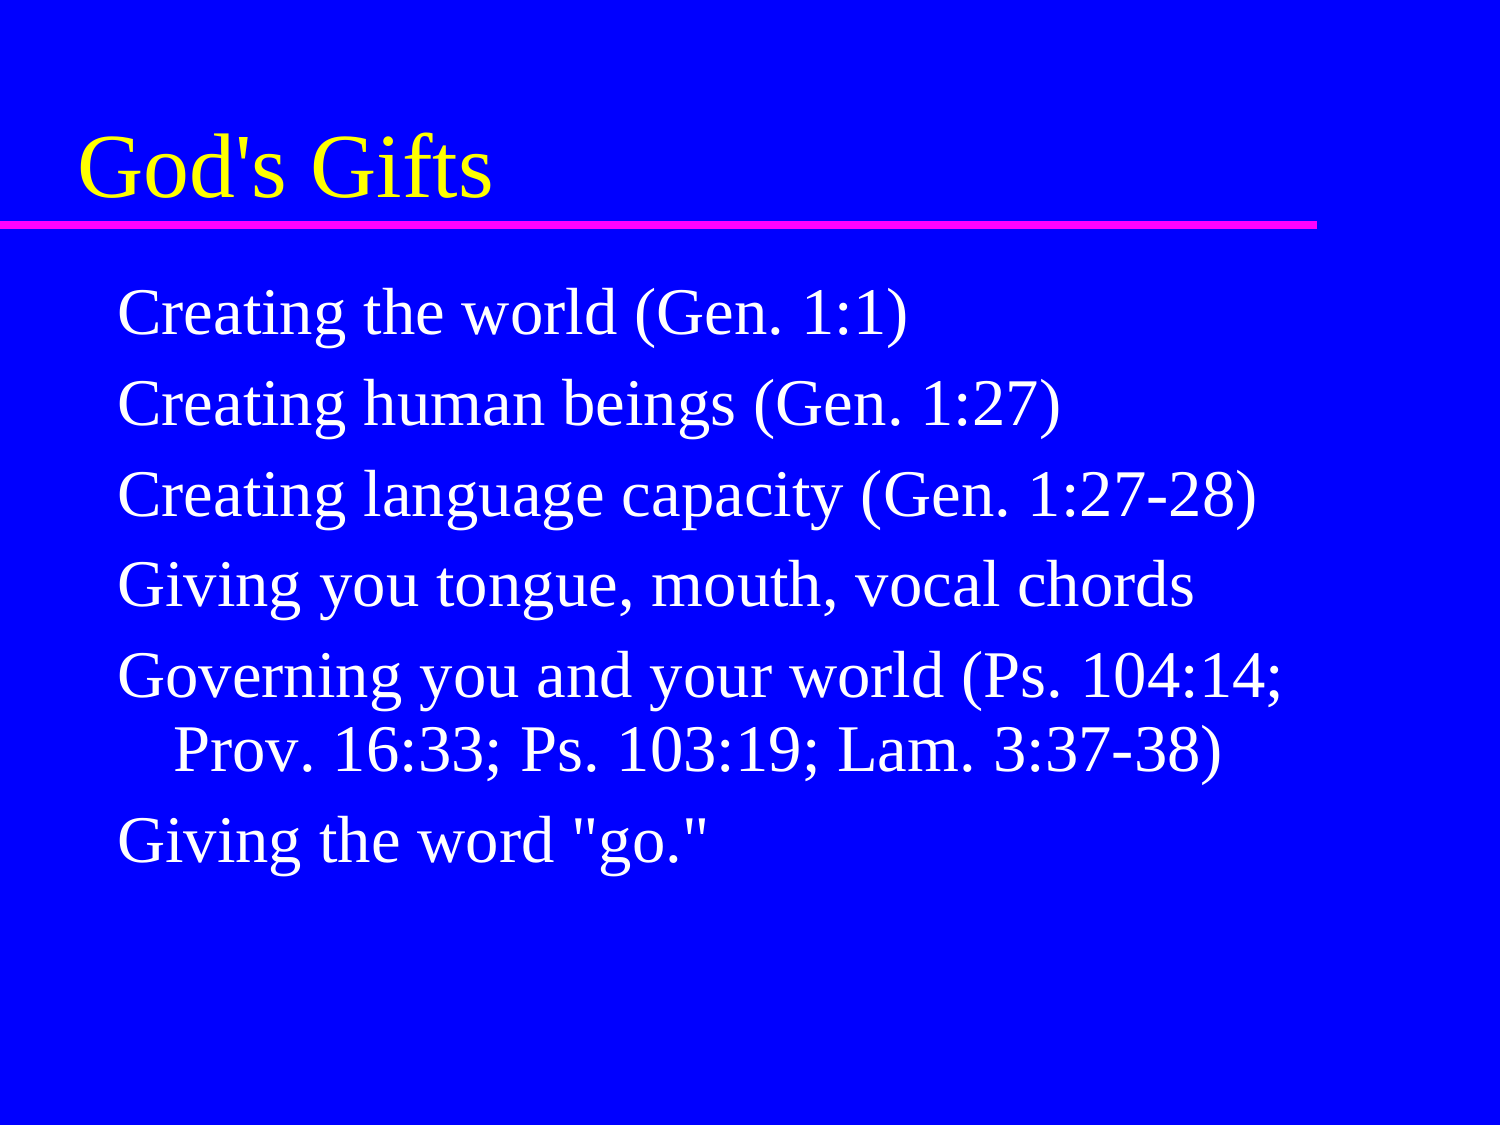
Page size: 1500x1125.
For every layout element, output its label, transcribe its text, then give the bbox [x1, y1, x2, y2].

list Creating the world (Gen. 1:1) Creating human beings (Gen. 1:27) Creating language capacity (Gen. 1:27-28) Giving you tongue, mouth, vocal chords Governing you and your world (Ps. 104:14; Prov. 16:33; Ps. 103:19; Lam. 3:37-38) Giving the word "go." [117, 275, 1445, 936]
title God's Gifts [62, 28, 1338, 225]
